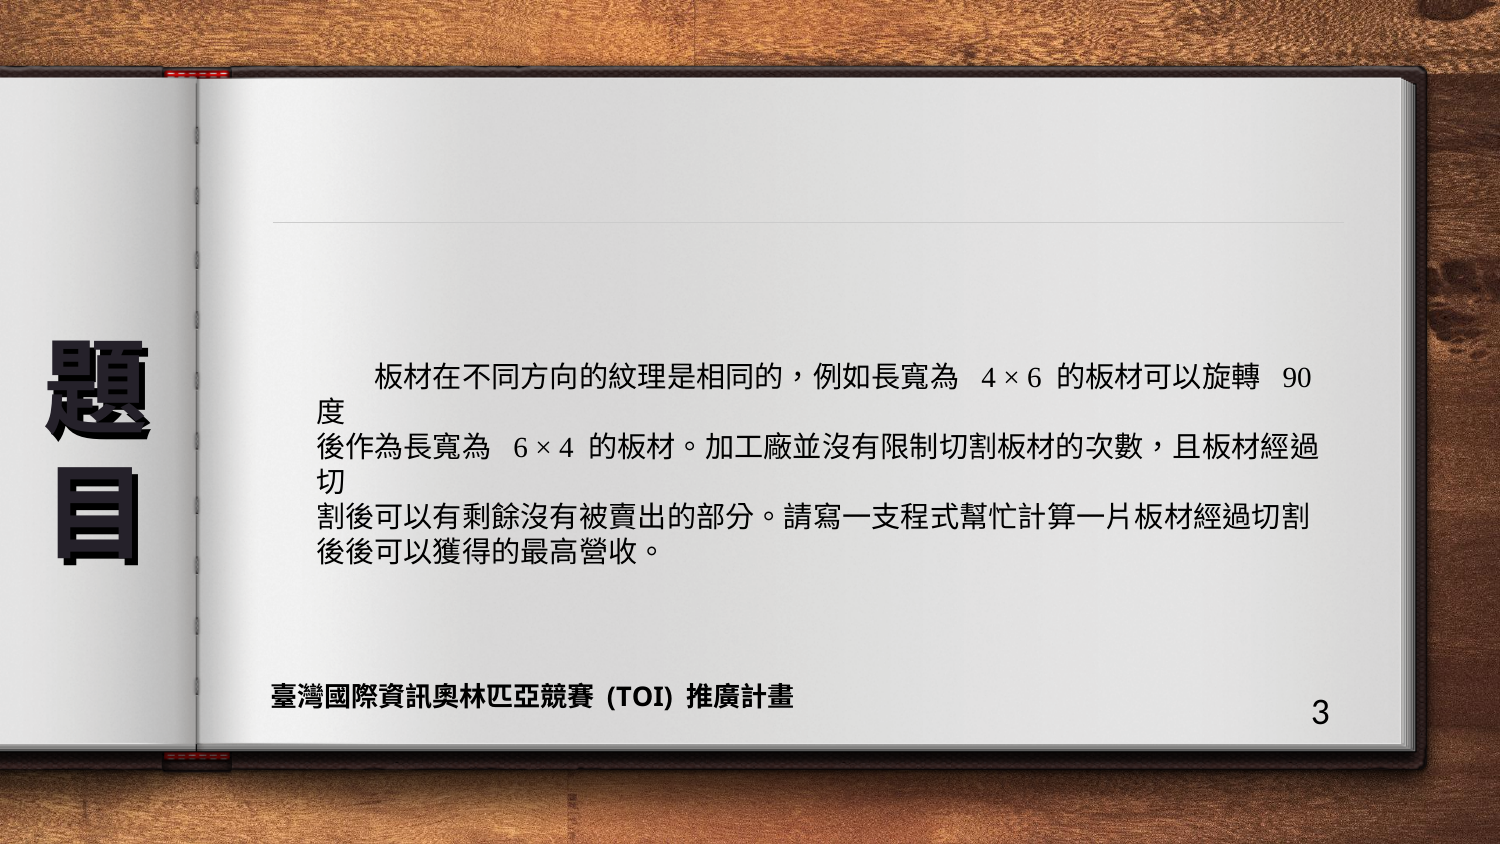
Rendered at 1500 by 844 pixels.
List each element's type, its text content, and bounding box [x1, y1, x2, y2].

text_box [1295, 672, 1386, 737]
text_box 板材在不同方向的紋理是相同的，例如長寬為 4 × 6 的板材可以旋轉 90 度 後作為長寬為 6 × 4 的板材。加工廠並沒有限制切割板材的次數，且板材經過切 割後可以有剩餘沒有被賣出的部分。請寫一支程式幫忙計算一片板材經過切割 後後可以獲得的最高營收。 [301, 351, 1361, 575]
title 題 目 [28, 306, 210, 552]
